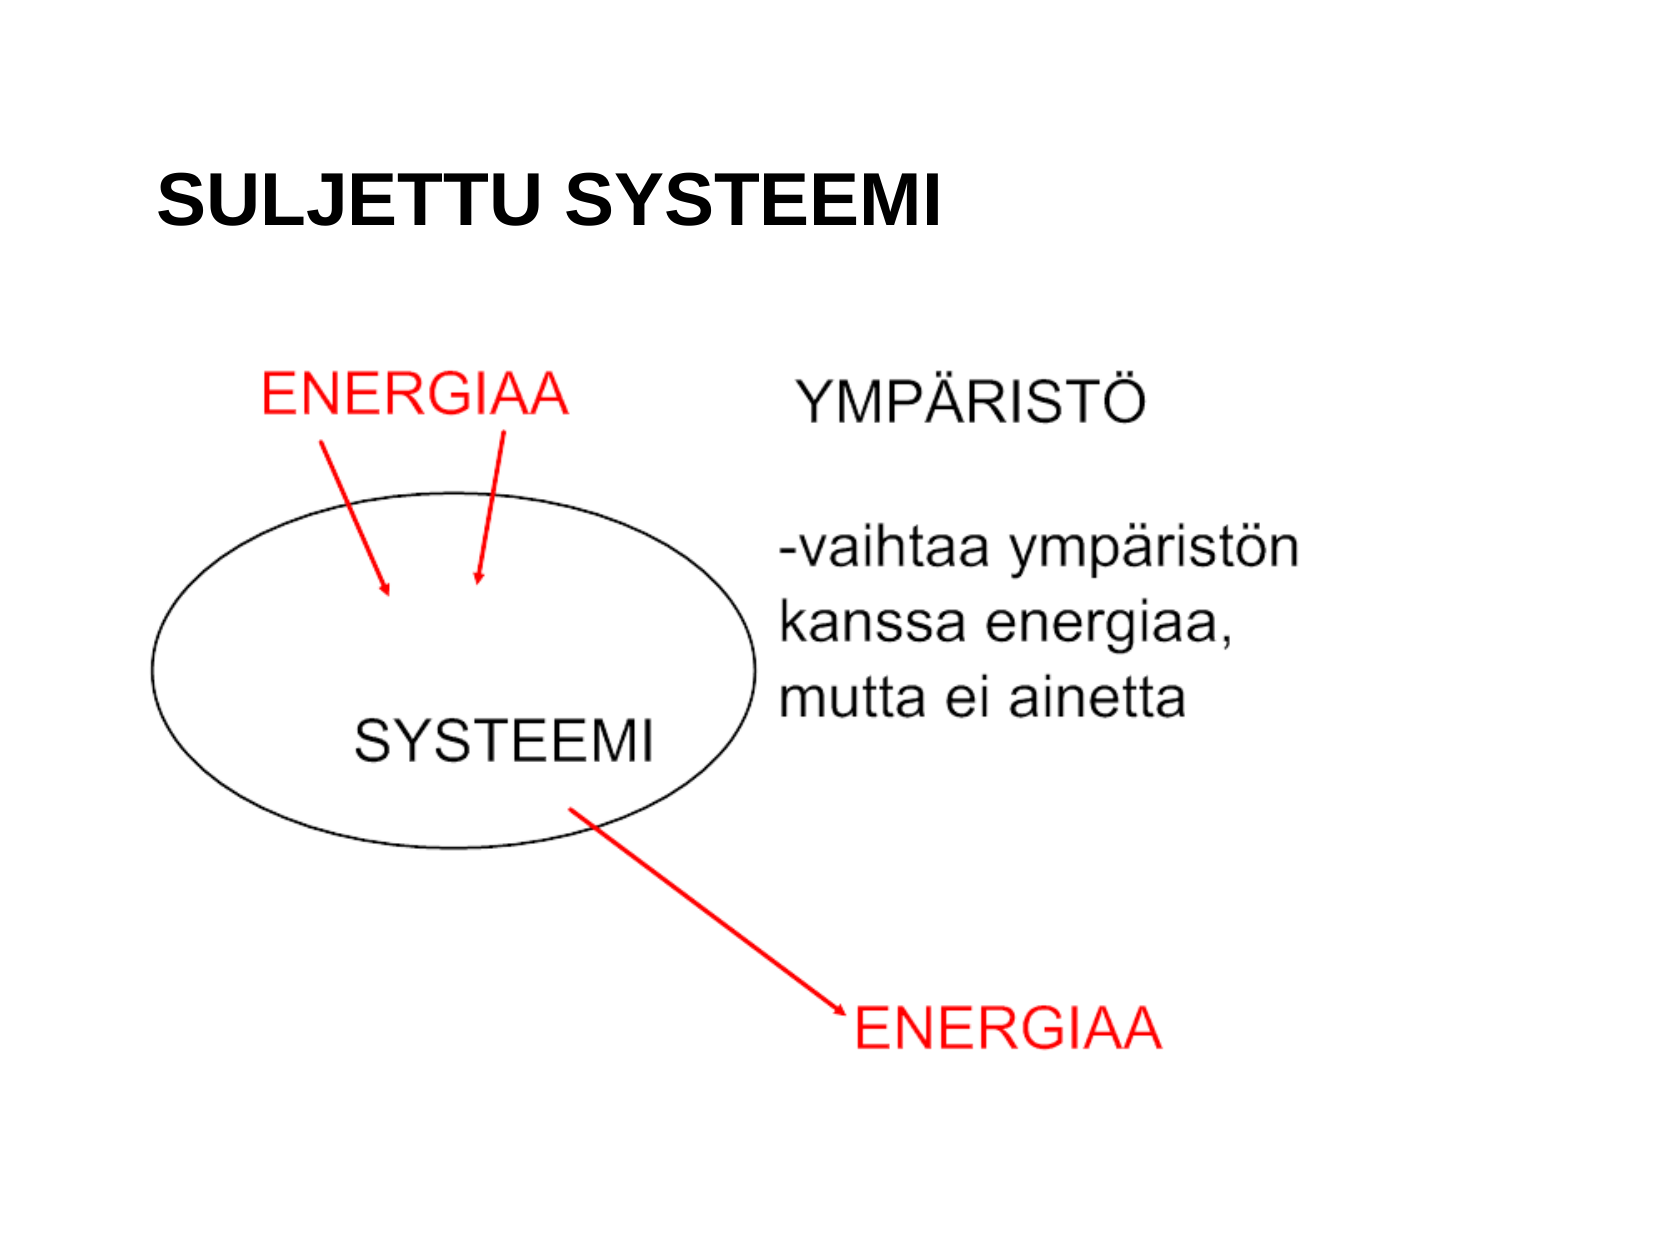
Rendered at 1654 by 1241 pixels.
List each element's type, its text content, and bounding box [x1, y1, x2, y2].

text_box SULJETTU SYSTEEMI [141, 143, 1300, 249]
picture [118, 281, 1430, 1111]
